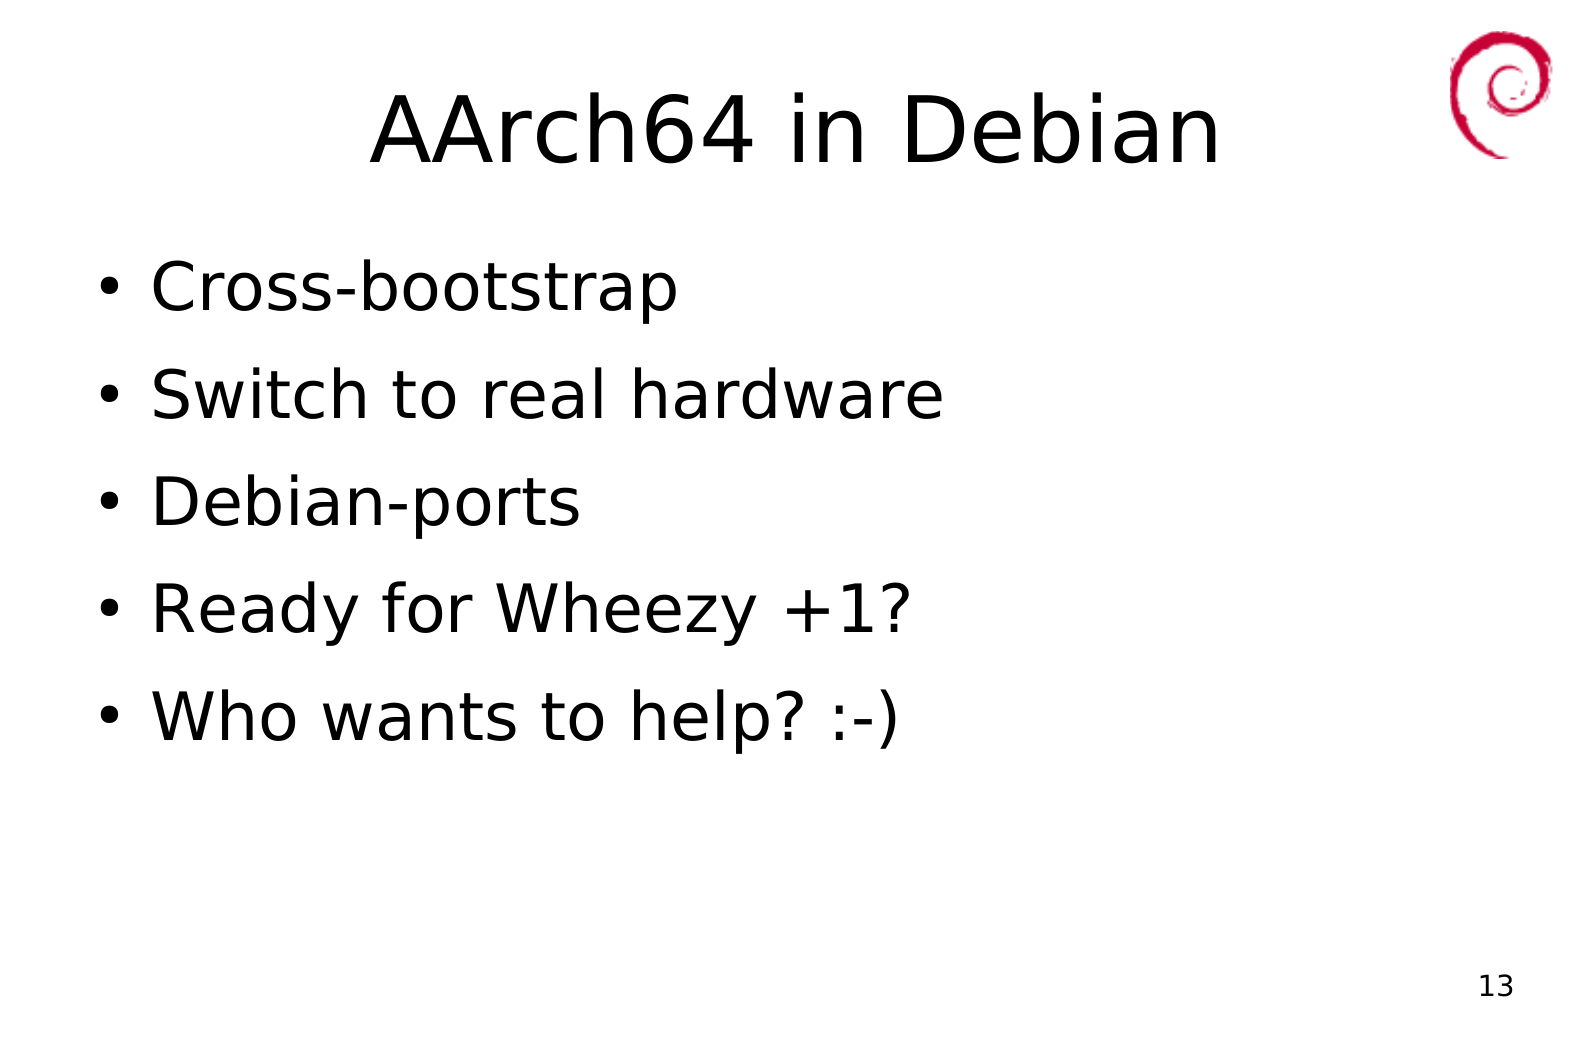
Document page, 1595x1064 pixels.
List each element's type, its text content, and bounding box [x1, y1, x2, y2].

list Cross-bootstrap Switch to real hardware Debian-ports Ready for Wheezy +1? Who wants to help? :-) [79, 248, 1515, 936]
title AArch64 in Debian [79, 49, 1515, 213]
picture [1450, 31, 1555, 159]
